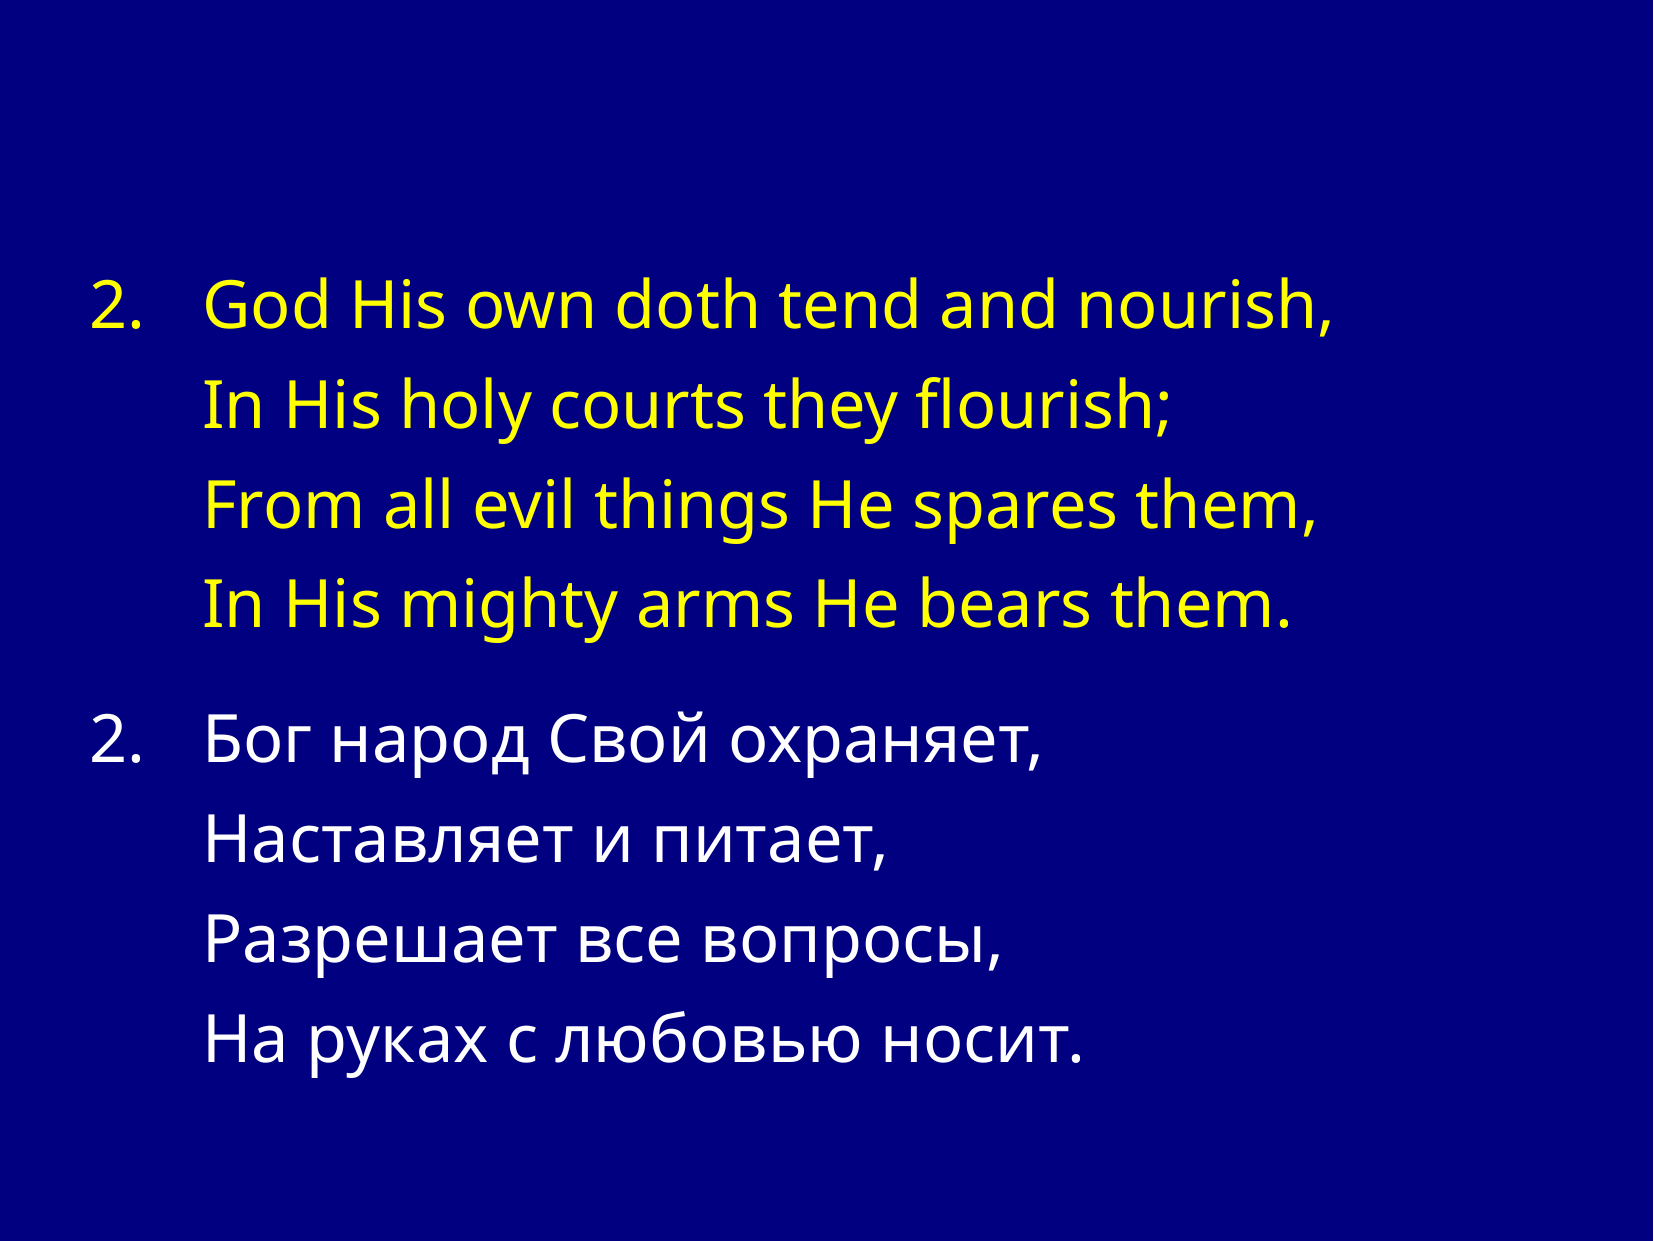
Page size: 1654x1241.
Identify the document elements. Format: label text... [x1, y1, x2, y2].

text_box 2. God His own doth tend and nourish, In His holy courts they flourish; From all evil things He spares them, In His mighty arms He bears them. [75, 150, 1576, 638]
text_box 2. Бог народ Свой охраняет, Наставляет и питает, Разрешает все вопросы, На руках с любовью носит. [75, 675, 1576, 1163]
